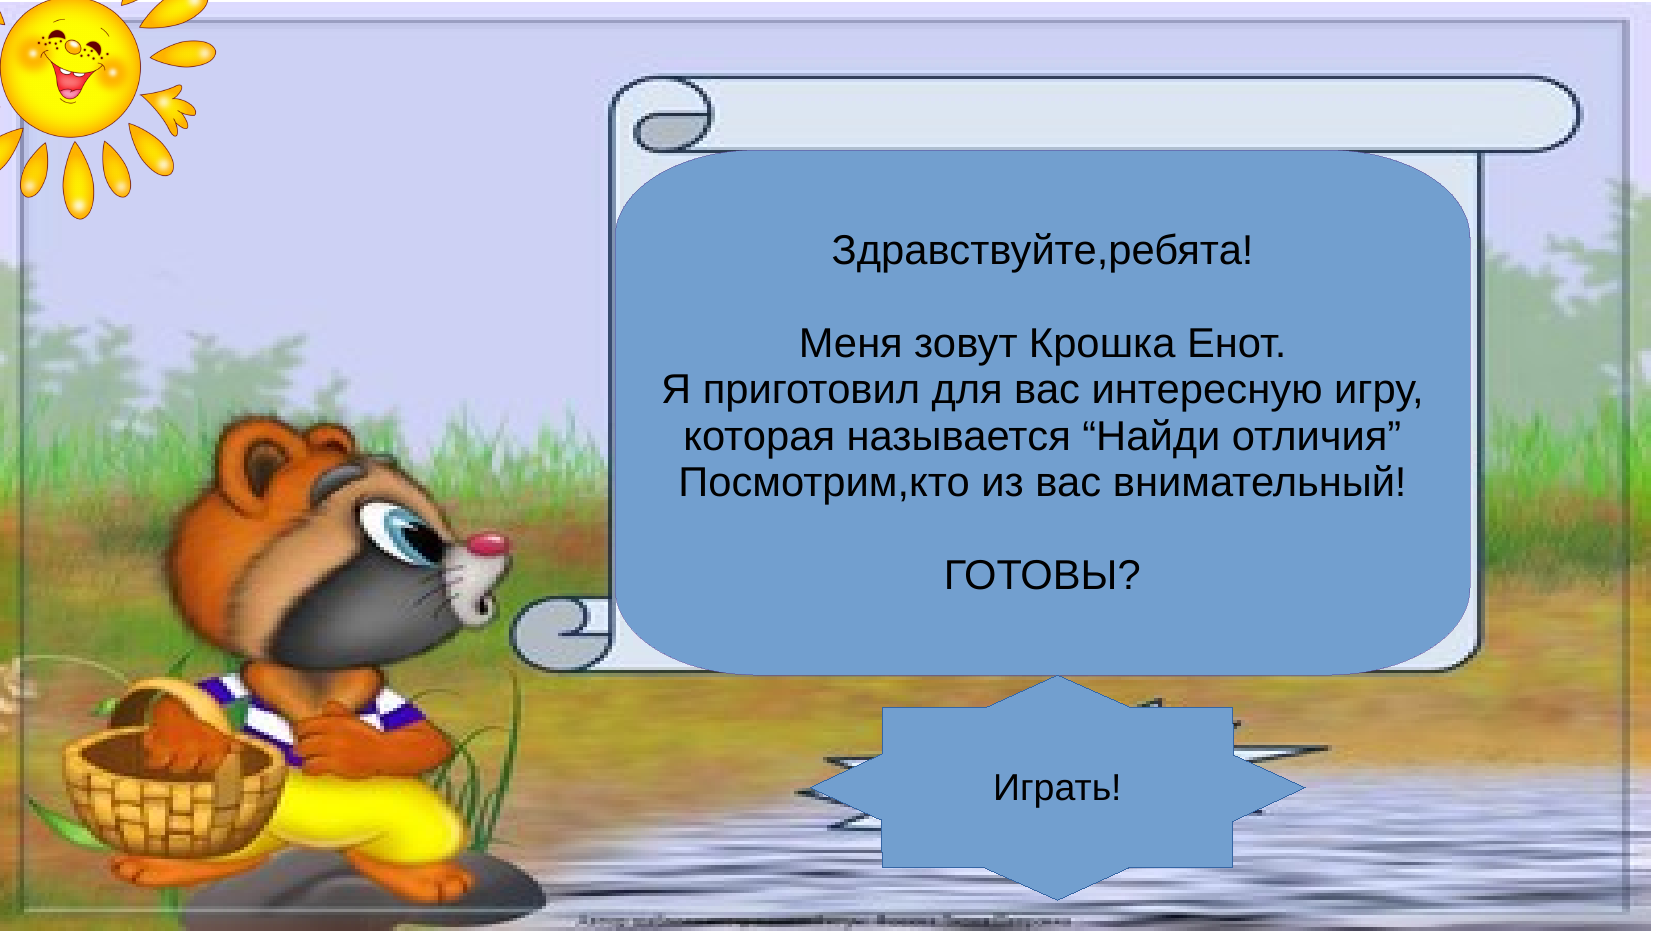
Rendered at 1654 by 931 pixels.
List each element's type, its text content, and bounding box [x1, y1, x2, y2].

text_box Здравствуйте,ребята! Меня зовут Крошка Енот. Я приготовил для вас интересную игру, которая называется “Найди отличия” Посмотрим,кто из вас внимательный! ГОТОВЫ? [615, 150, 1471, 676]
text_box Играть! [810, 675, 1306, 901]
picture [0, 0, 1651, 931]
